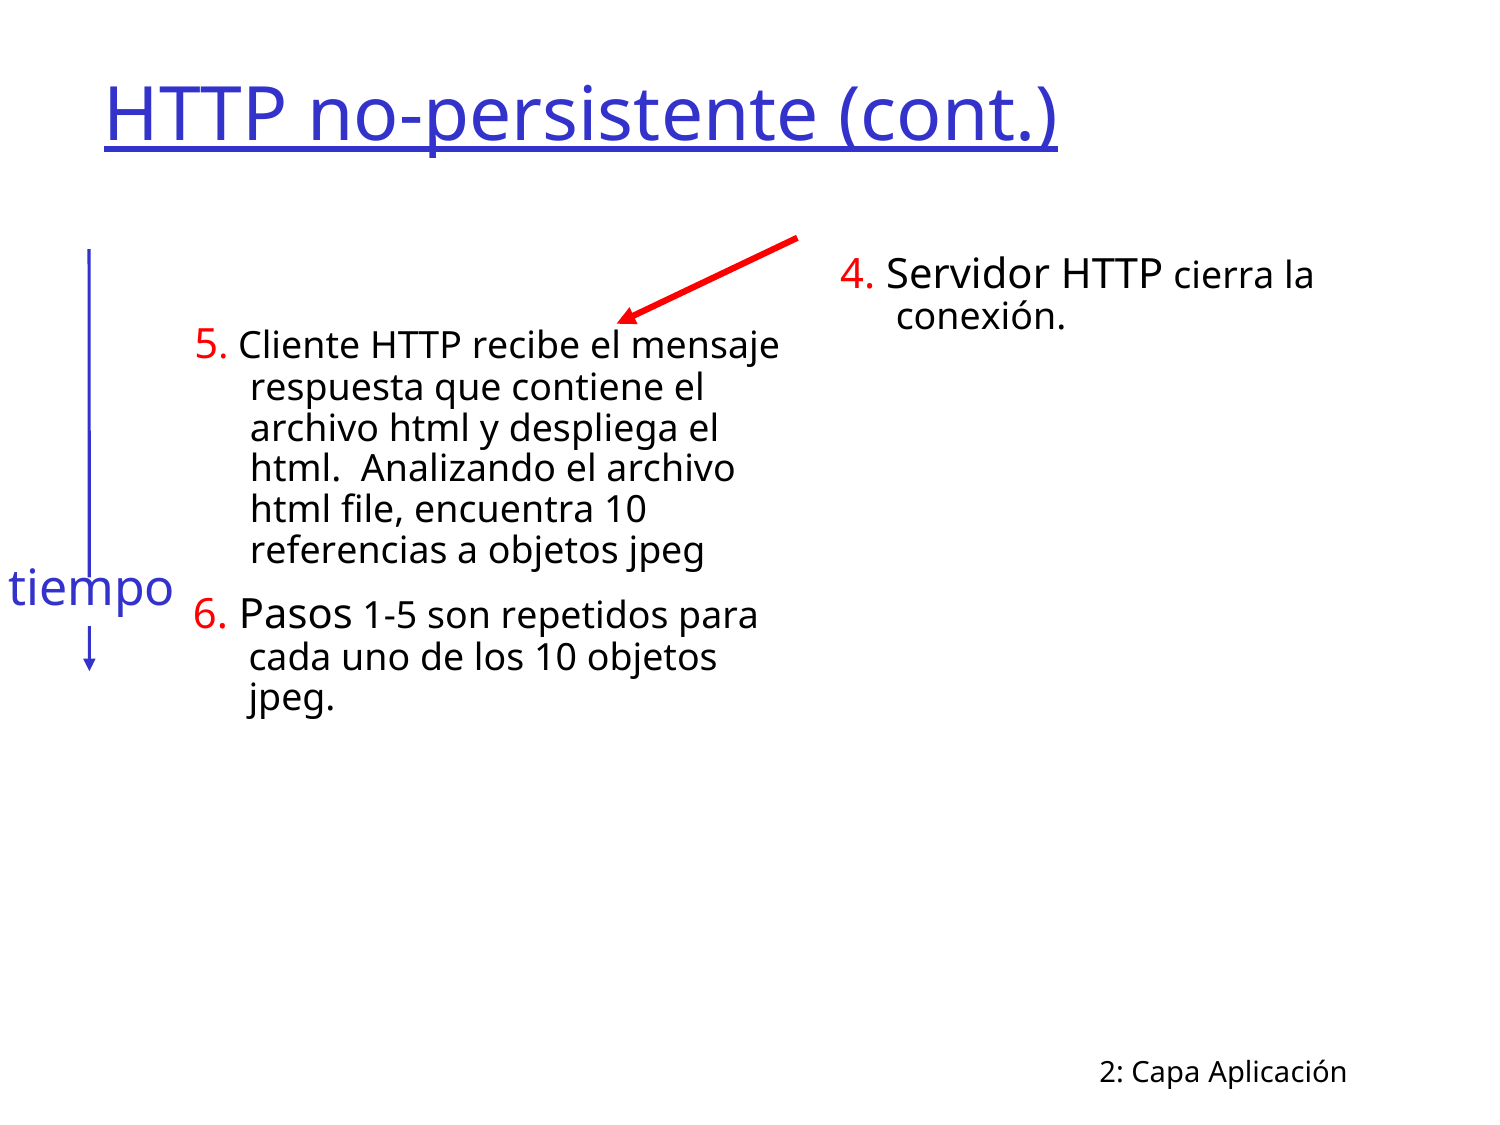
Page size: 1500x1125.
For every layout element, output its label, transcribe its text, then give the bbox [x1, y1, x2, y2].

text_box tiempo [0, 554, 191, 625]
list 5. Cliente HTTP recibe el mensaje respuesta que contiene el archivo html y despliega el html. Analizando el archivo html file, encuentra 10 referencias a objetos jpeg [179, 314, 805, 588]
text_box 4. Servidor HTTP cierra la conexión. [825, 244, 1451, 346]
text_box 6. Pasos 1-5 son repetidos para cada uno de los 10 objetos jpeg. [178, 585, 803, 727]
title HTTP no-persistente (cont.) [89, 42, 1365, 185]
